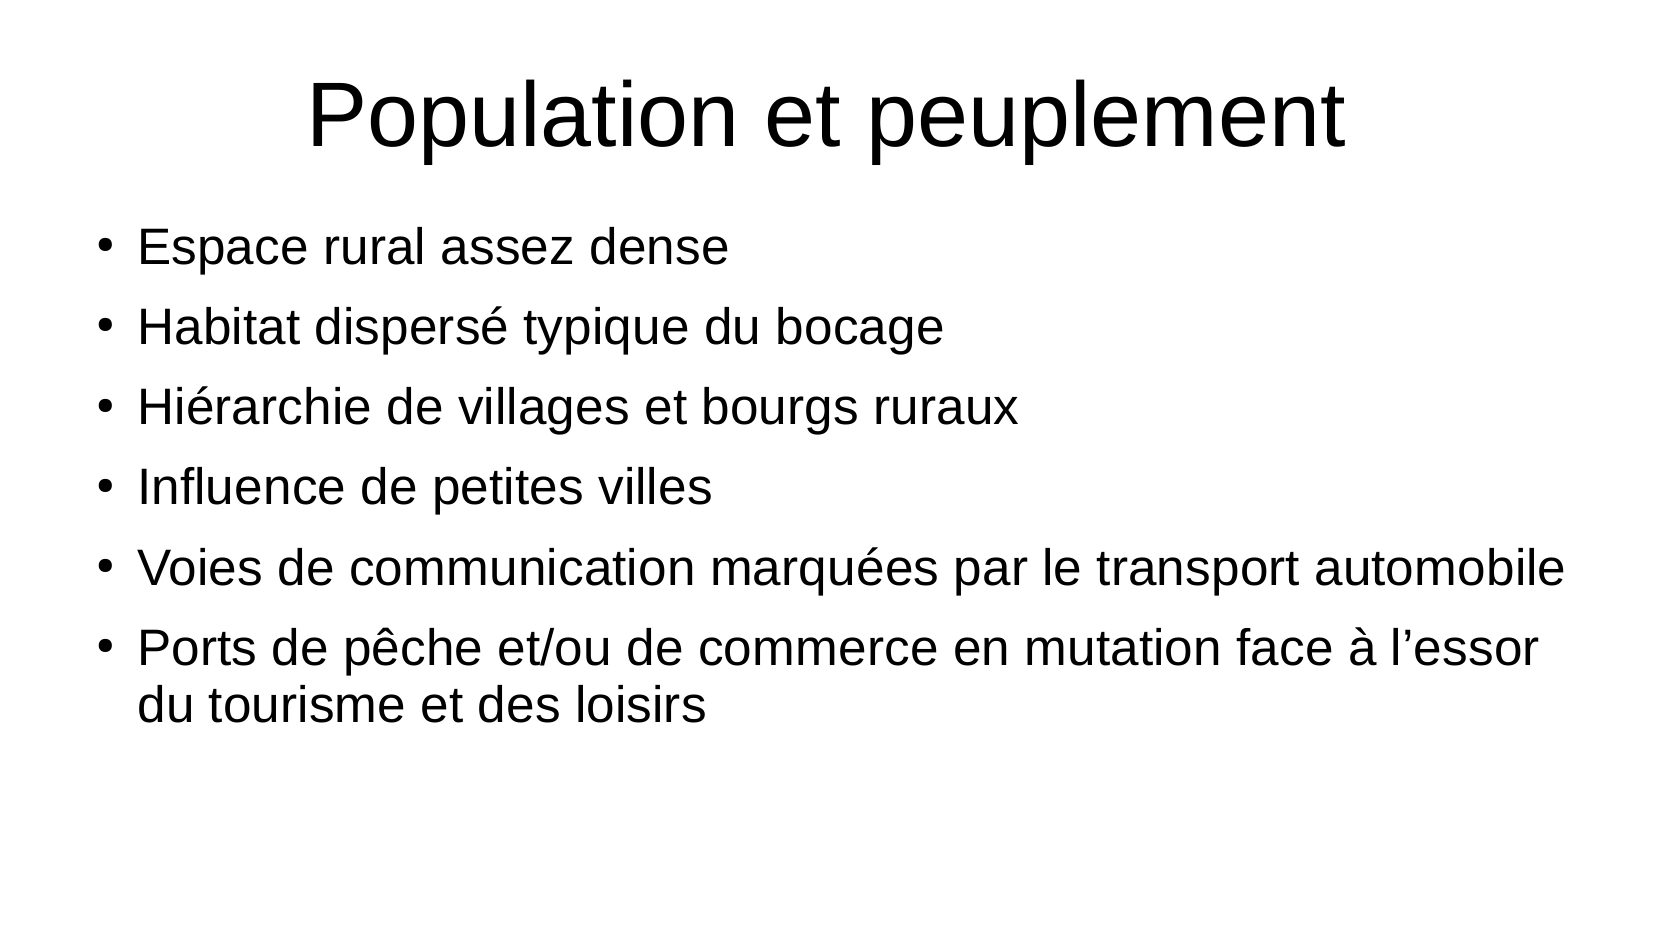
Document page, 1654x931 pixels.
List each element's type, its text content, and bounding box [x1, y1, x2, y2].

list Espace rural assez dense Habitat dispersé typique du bocage Hiérarchie de villages et bourgs ruraux Influence de petites villes Voies de communication marquées par le transport automobile Ports de pêche et/ou de commerce en mutation face à l’essor du tourisme et des loisirs [82, 217, 1571, 758]
title Population et peuplement [82, 37, 1571, 193]
